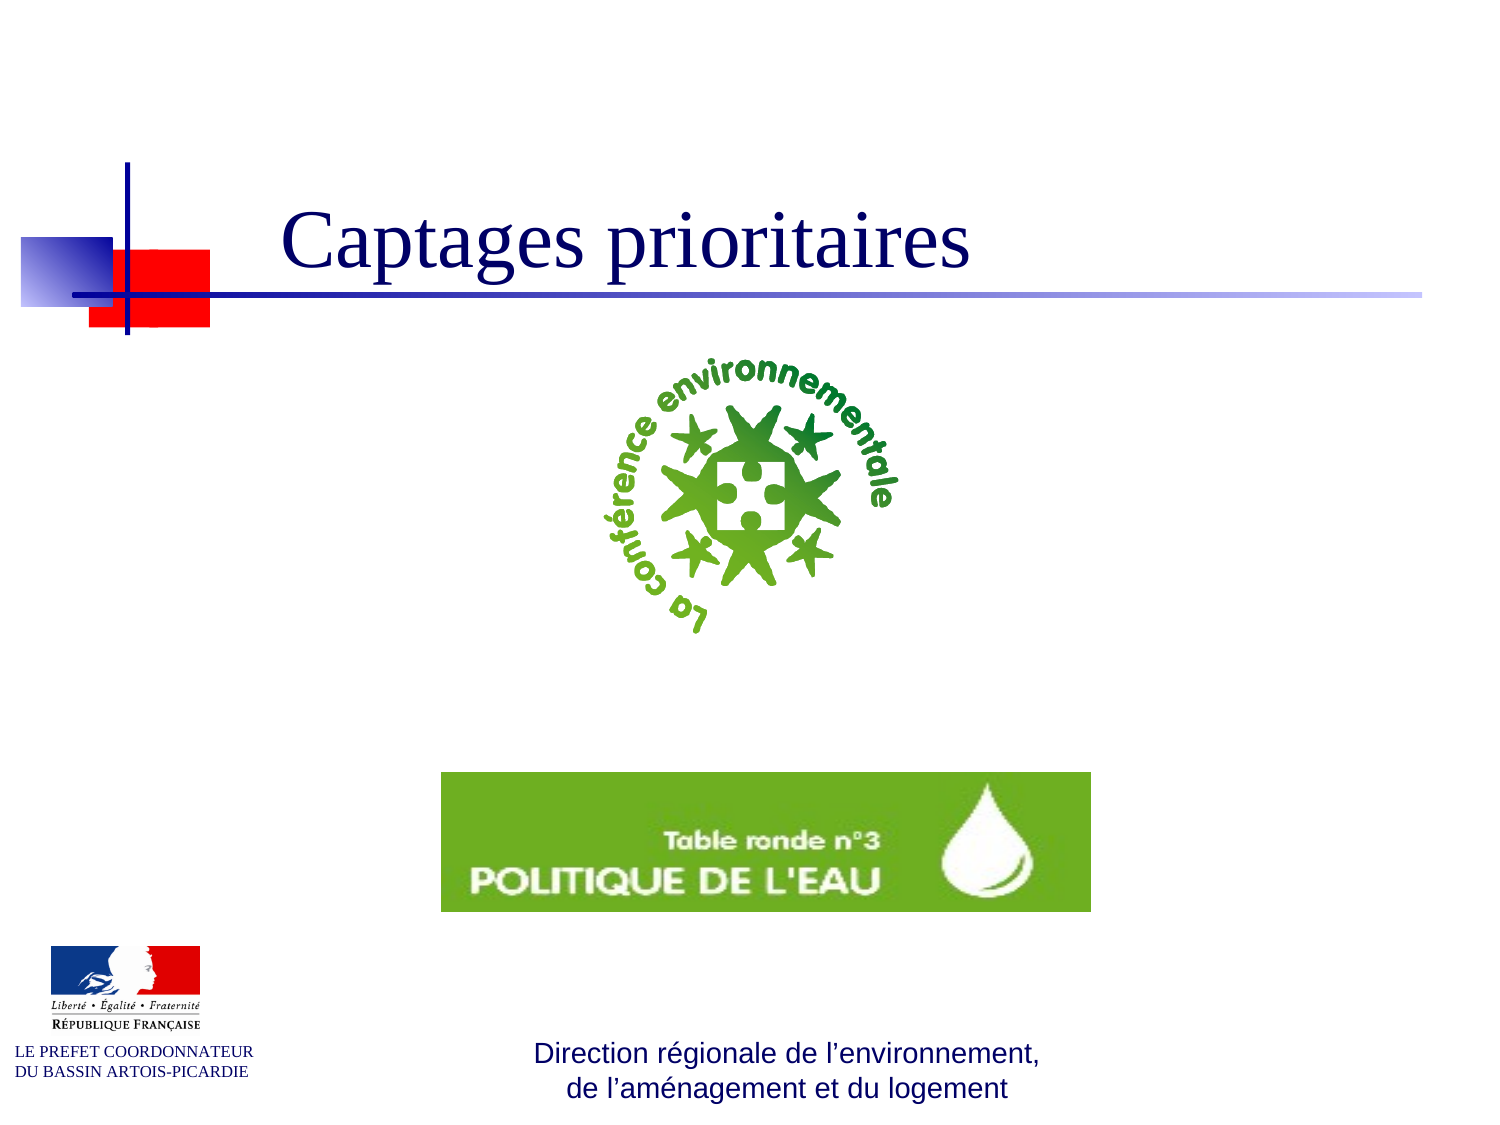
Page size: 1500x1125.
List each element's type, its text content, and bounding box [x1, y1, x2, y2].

picture [51, 946, 200, 1036]
text_box Captages prioritaires [265, 177, 1270, 292]
picture [590, 324, 916, 650]
picture [441, 772, 1091, 912]
subtitle [225, 644, 1276, 933]
